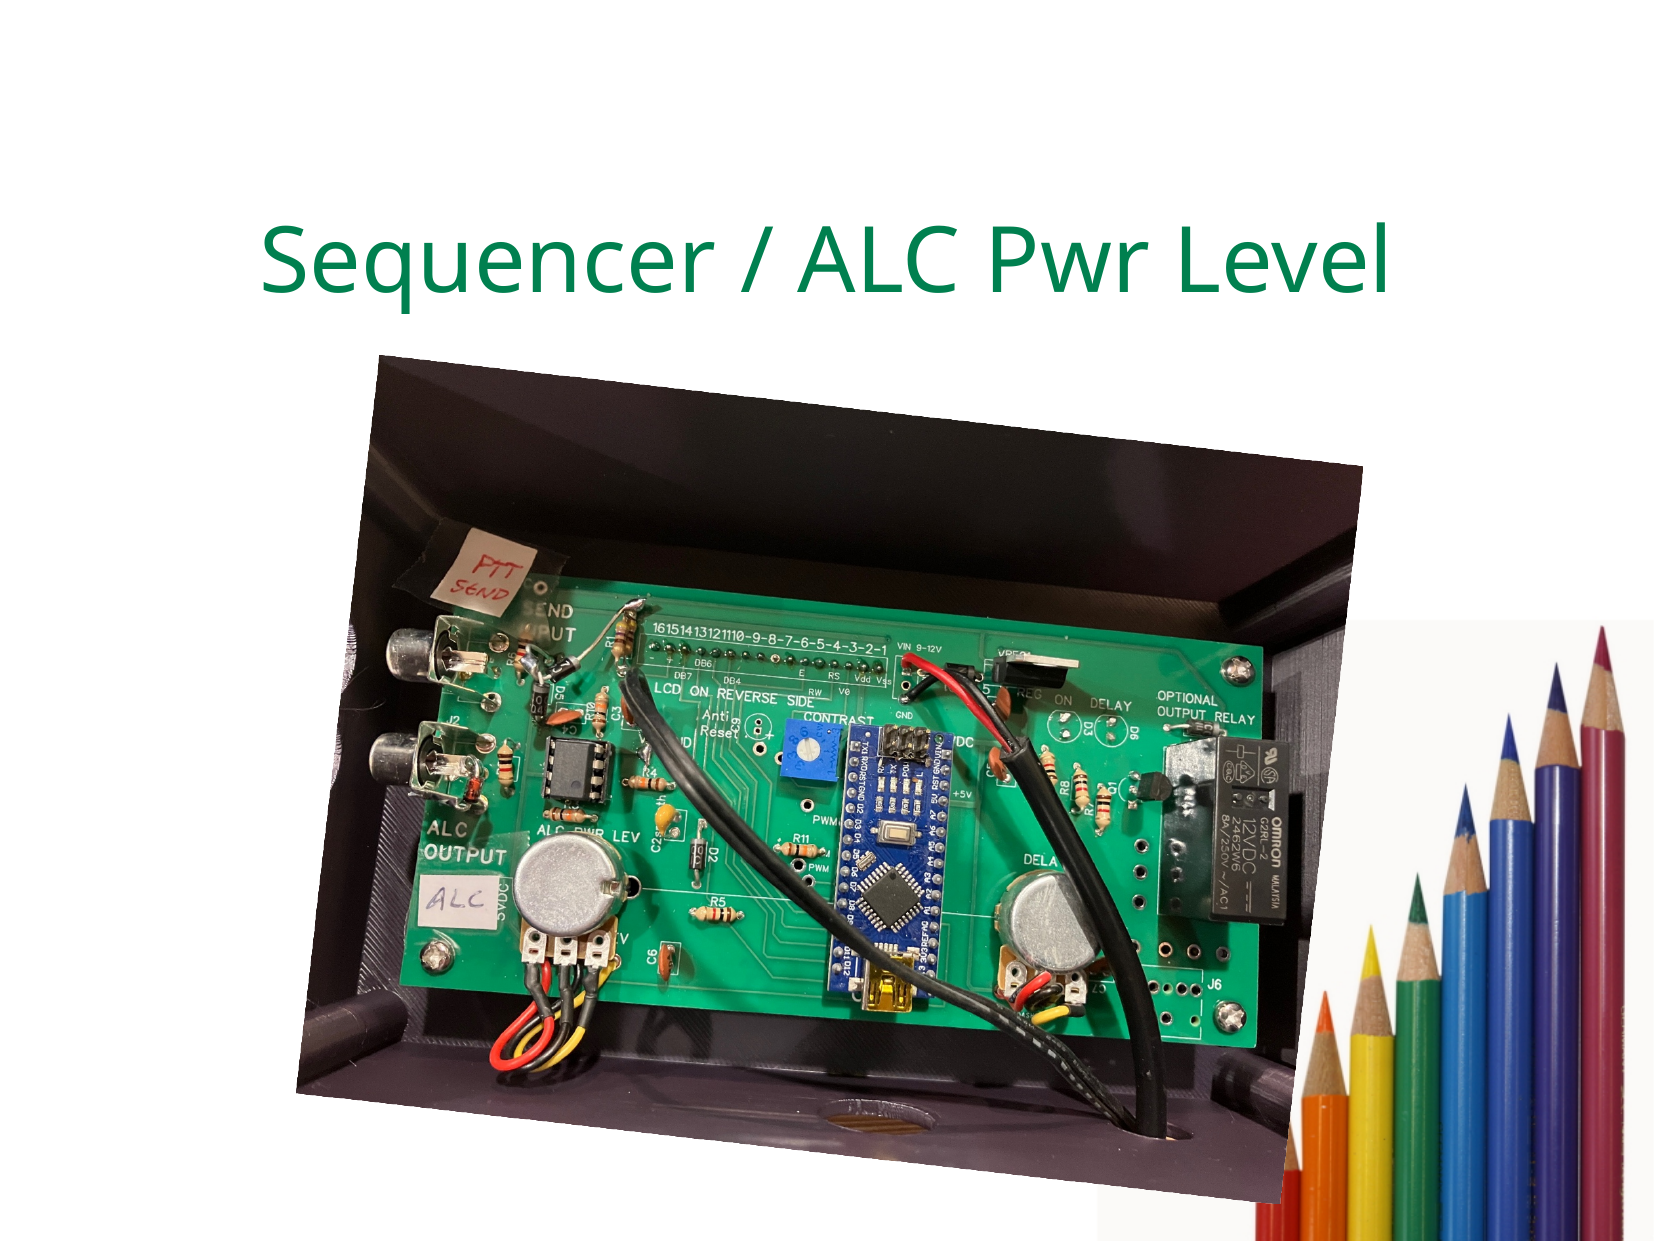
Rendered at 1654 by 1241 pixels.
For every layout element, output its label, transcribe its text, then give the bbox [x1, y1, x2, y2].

picture [0, 0, 1654, 1241]
title Sequencer / ALC Pwr Level [147, 153, 1506, 361]
